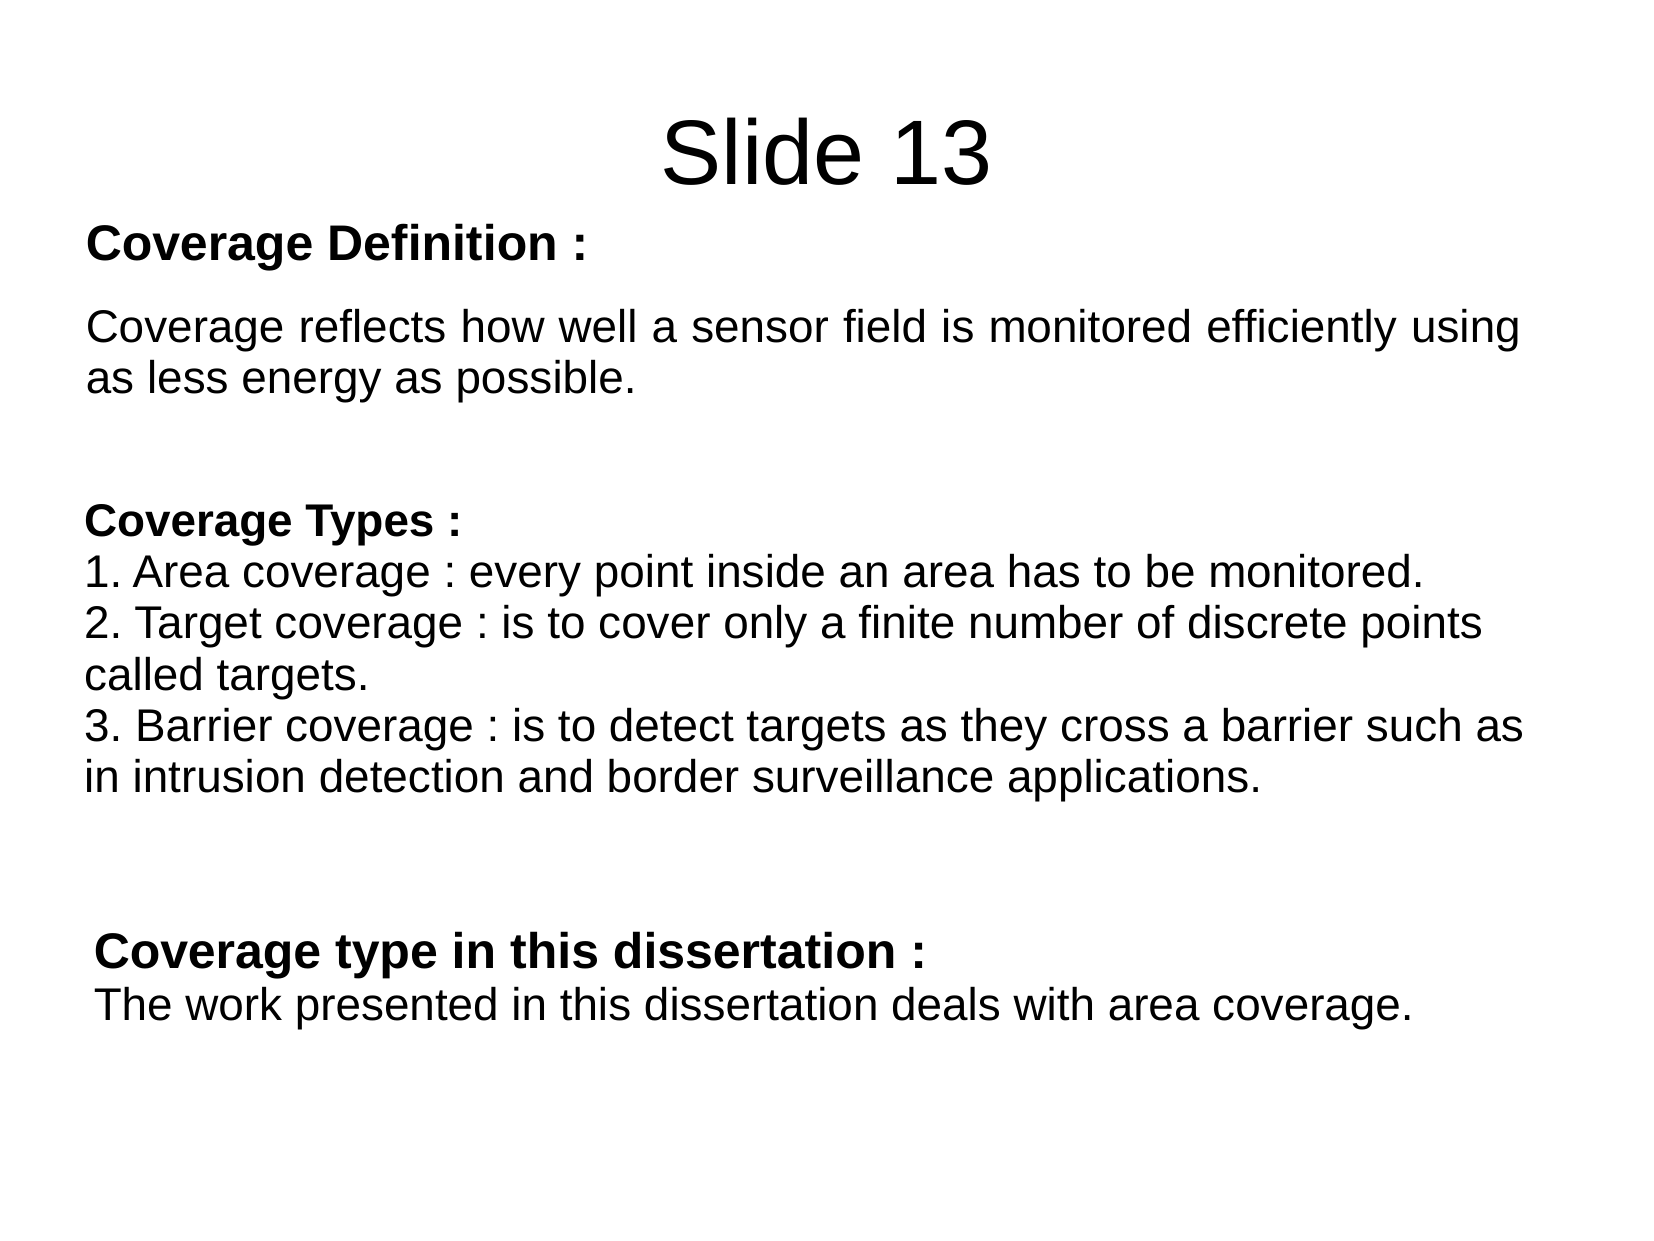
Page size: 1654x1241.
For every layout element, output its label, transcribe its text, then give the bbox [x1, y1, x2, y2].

title Slide 13 [82, 49, 1571, 257]
list Coverage Definition : Coverage reflects how well a sensor field is monitored efficiently using as less energy as possible. [15, 215, 1523, 541]
text_box Coverage Types : 1. Area coverage : every point inside an area has to be monitored. 2. Target coverage : is to cover only a finite number of discrete points called targets. 3. Barrier coverage : is to detect targets as they cross a barrier such as in intrusion detection and border surveillance applications. [69, 487, 1621, 810]
text_box Coverage type in this dissertation : The work presented in this dissertation deals with area coverage. [79, 915, 1591, 1060]
